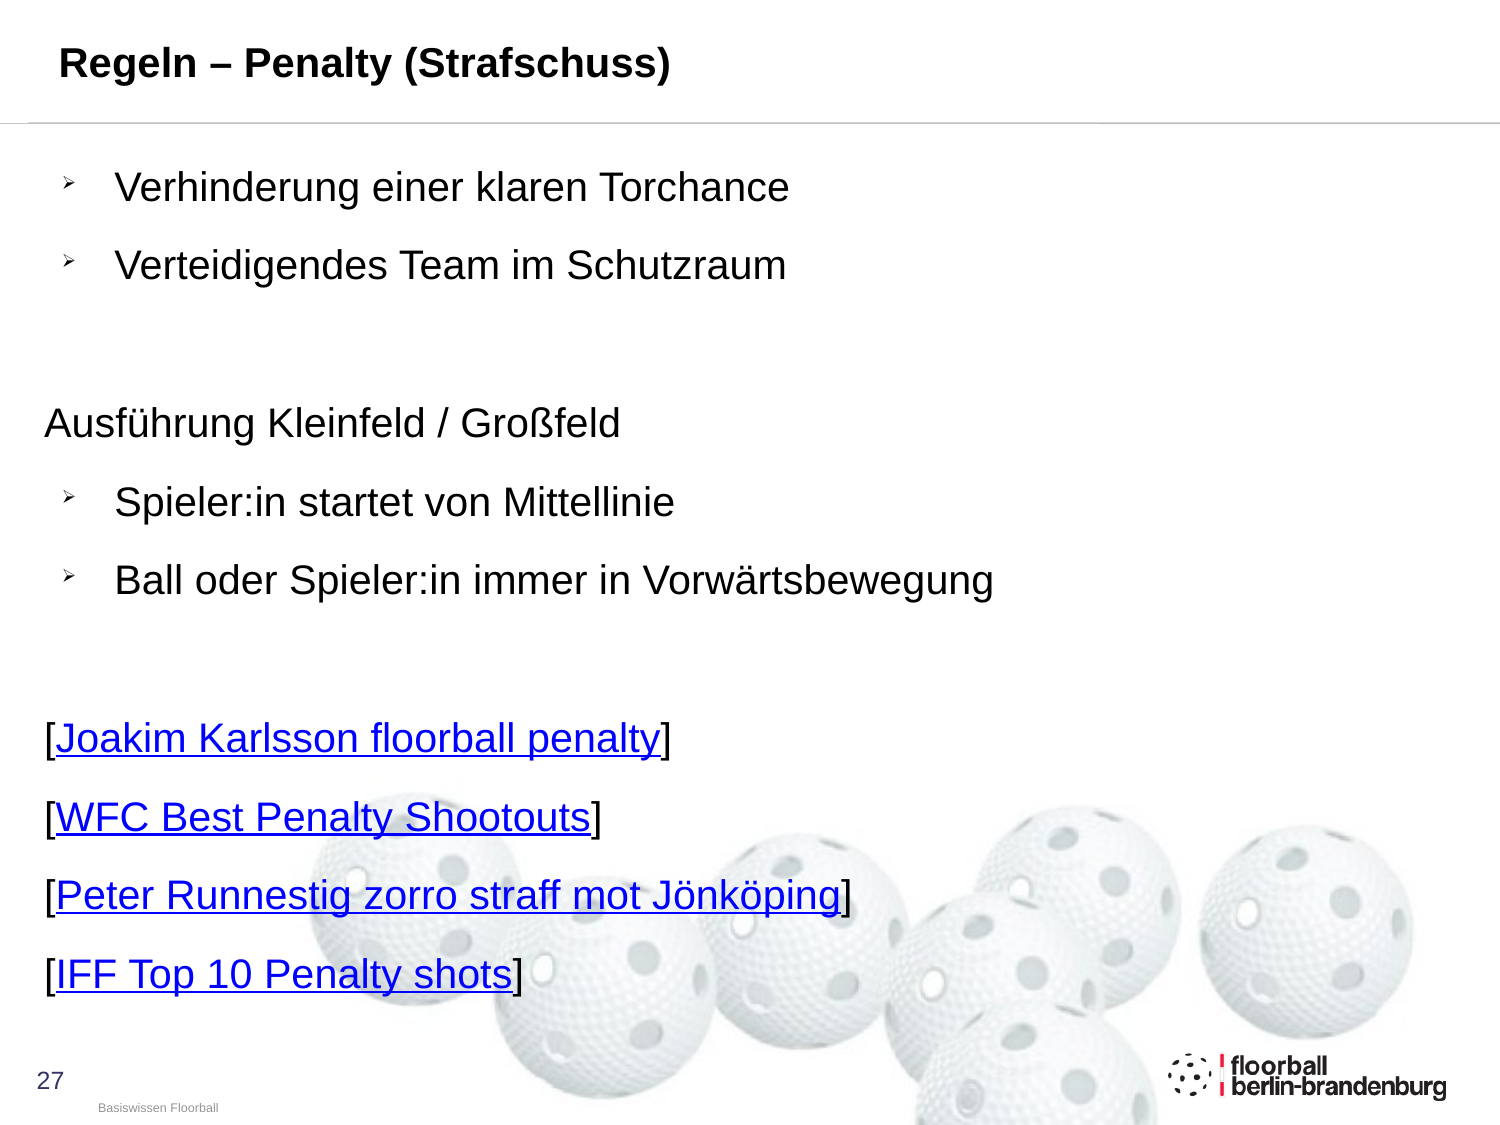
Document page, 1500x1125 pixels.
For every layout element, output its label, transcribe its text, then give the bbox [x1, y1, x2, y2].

text_box Verhinderung einer klaren Torchance Verteidigendes Team im Schutzraum Ausführung Kleinfeld / Großfeld Spieler:in startet von Mittellinie Ball oder Spieler:in immer in Vorwärtsbewegung [Joakim Karlsson floorball penalty] [WFC Best Penalty Shootouts] [Peter Runnestig zorro straff mot Jönköping] [IFF Top 10 Penalty shots] [29, 152, 1466, 1013]
text_box Regeln – Penalty (Strafschuss) [43, 28, 1466, 94]
picture [242, 355, 1483, 1125]
